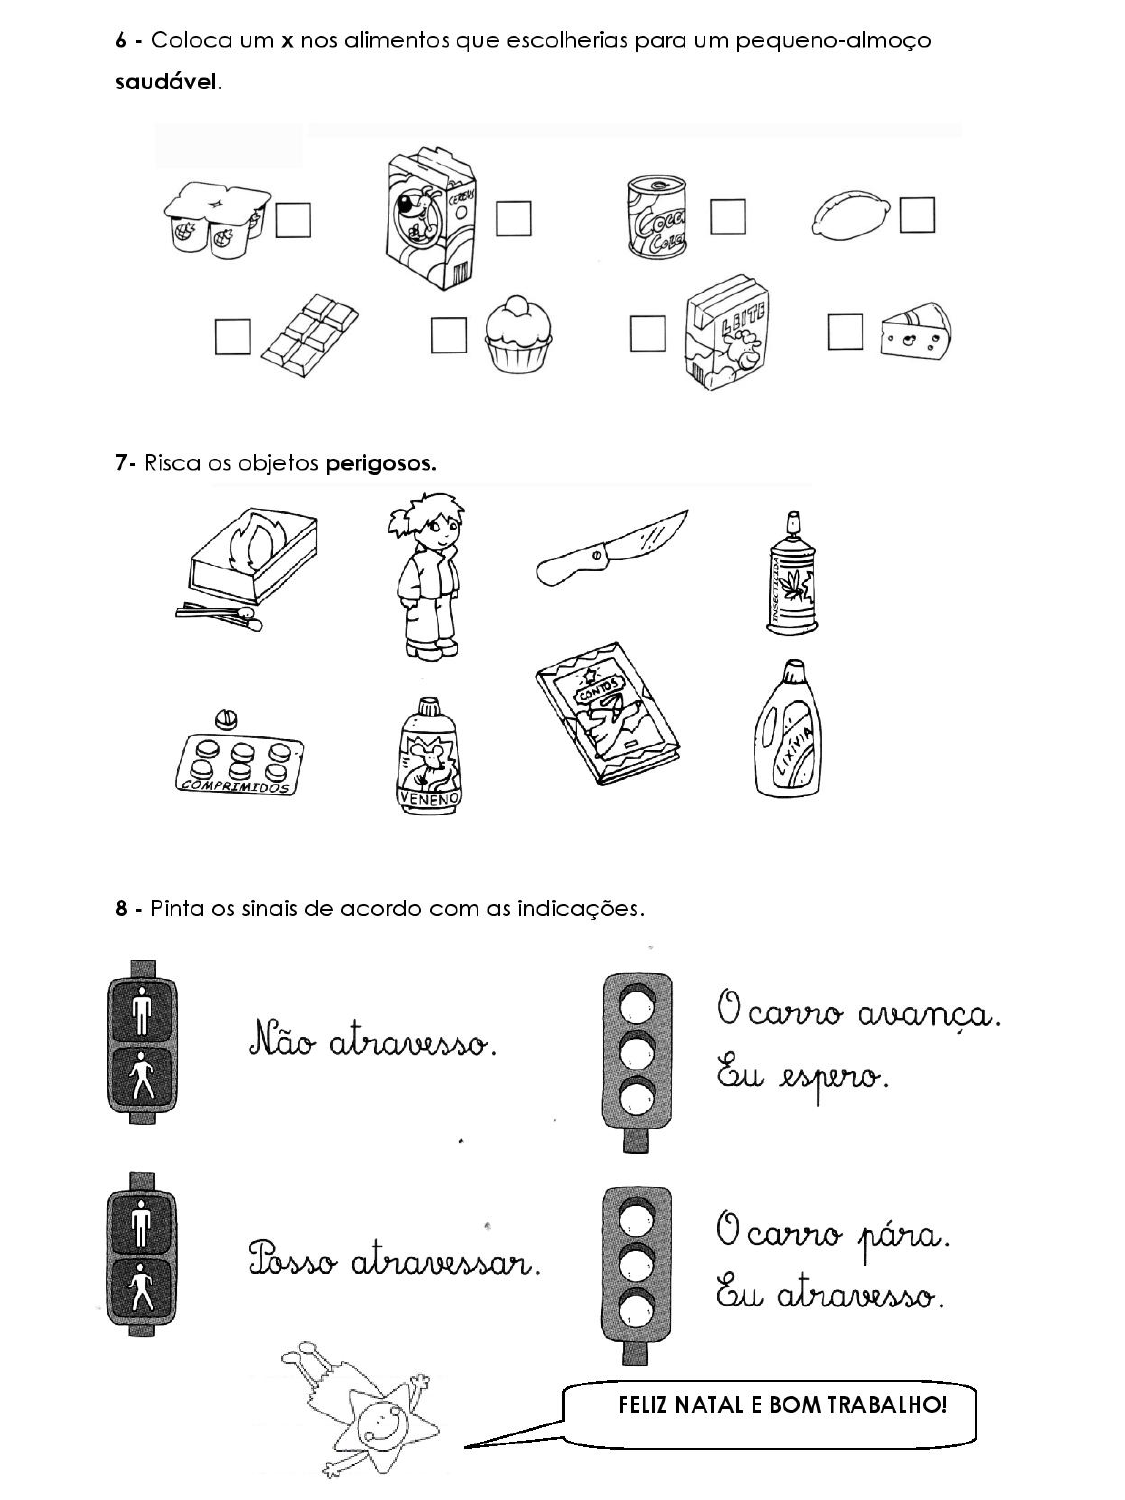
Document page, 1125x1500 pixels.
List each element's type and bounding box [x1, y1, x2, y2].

picture [90, 0, 1012, 1500]
